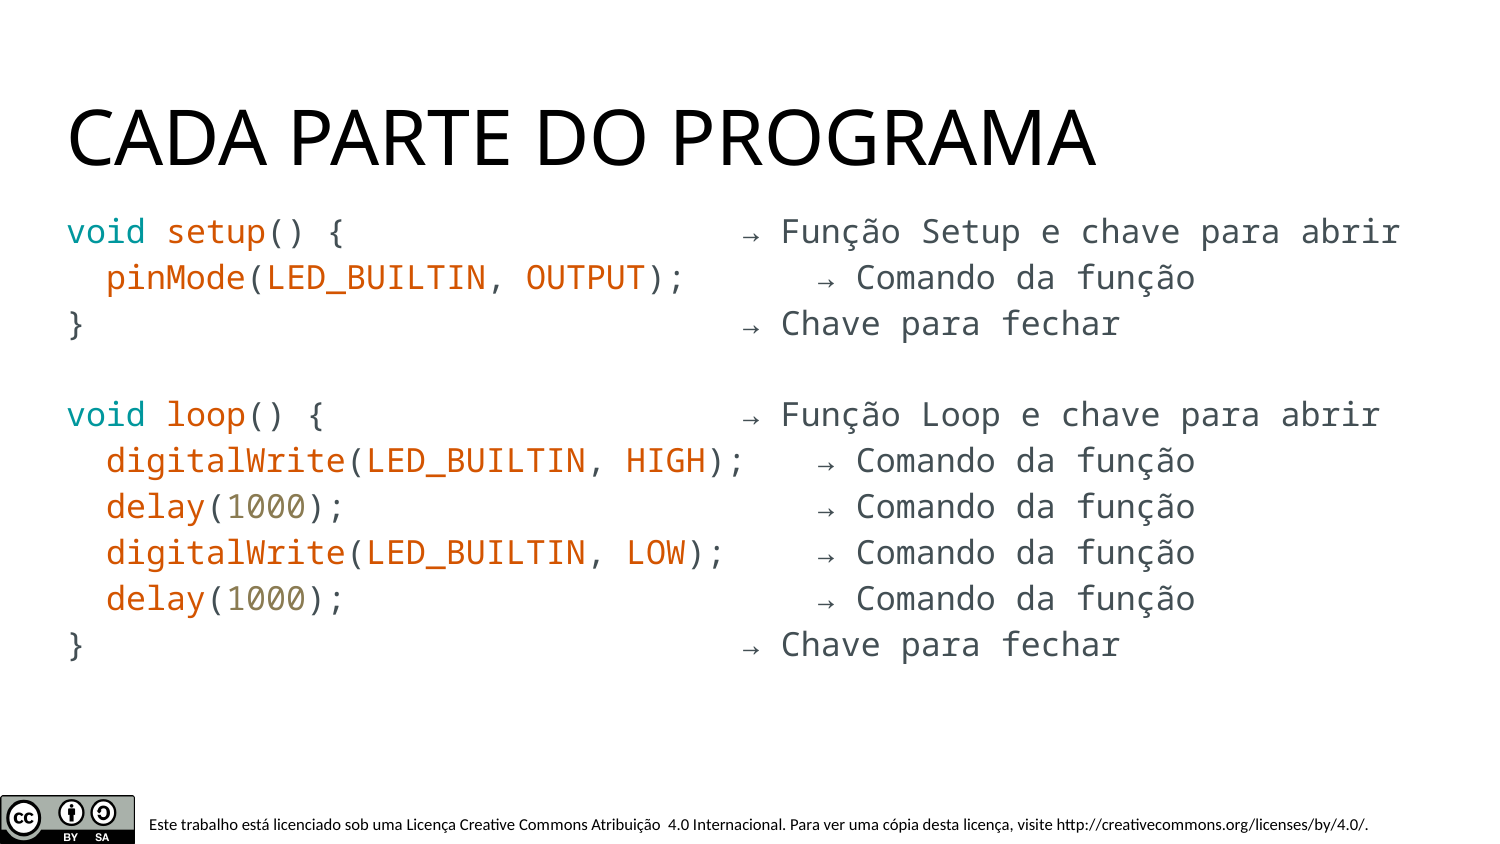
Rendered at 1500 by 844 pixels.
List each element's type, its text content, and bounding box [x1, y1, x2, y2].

text_box Este trabalho está licenciado sob uma Licença Creative Commons Atribuição 4.0 Internacional. Para ver uma cópia desta licença, visite http://creativecommons.org/licenses/by/4.0/. [135, 795, 1500, 844]
list void setup() { → Função Setup e chave para abrir pinMode(LED_BUILTIN, OUTPUT); → Comando da função } → Chave para fechar void loop() { → Função Loop e chave para abrir digitalWrite(LED_BUILTIN, HIGH); → Comando da função delay(1000); → Comando da função digitalWrite(LED_BUILTIN, LOW); → Comando da função delay(1000); → Comando da função } → Chave para fechar [51, 189, 1449, 750]
picture [0, 795, 135, 844]
title CADA PARTE DO PROGRAMA [51, 72, 1449, 167]
